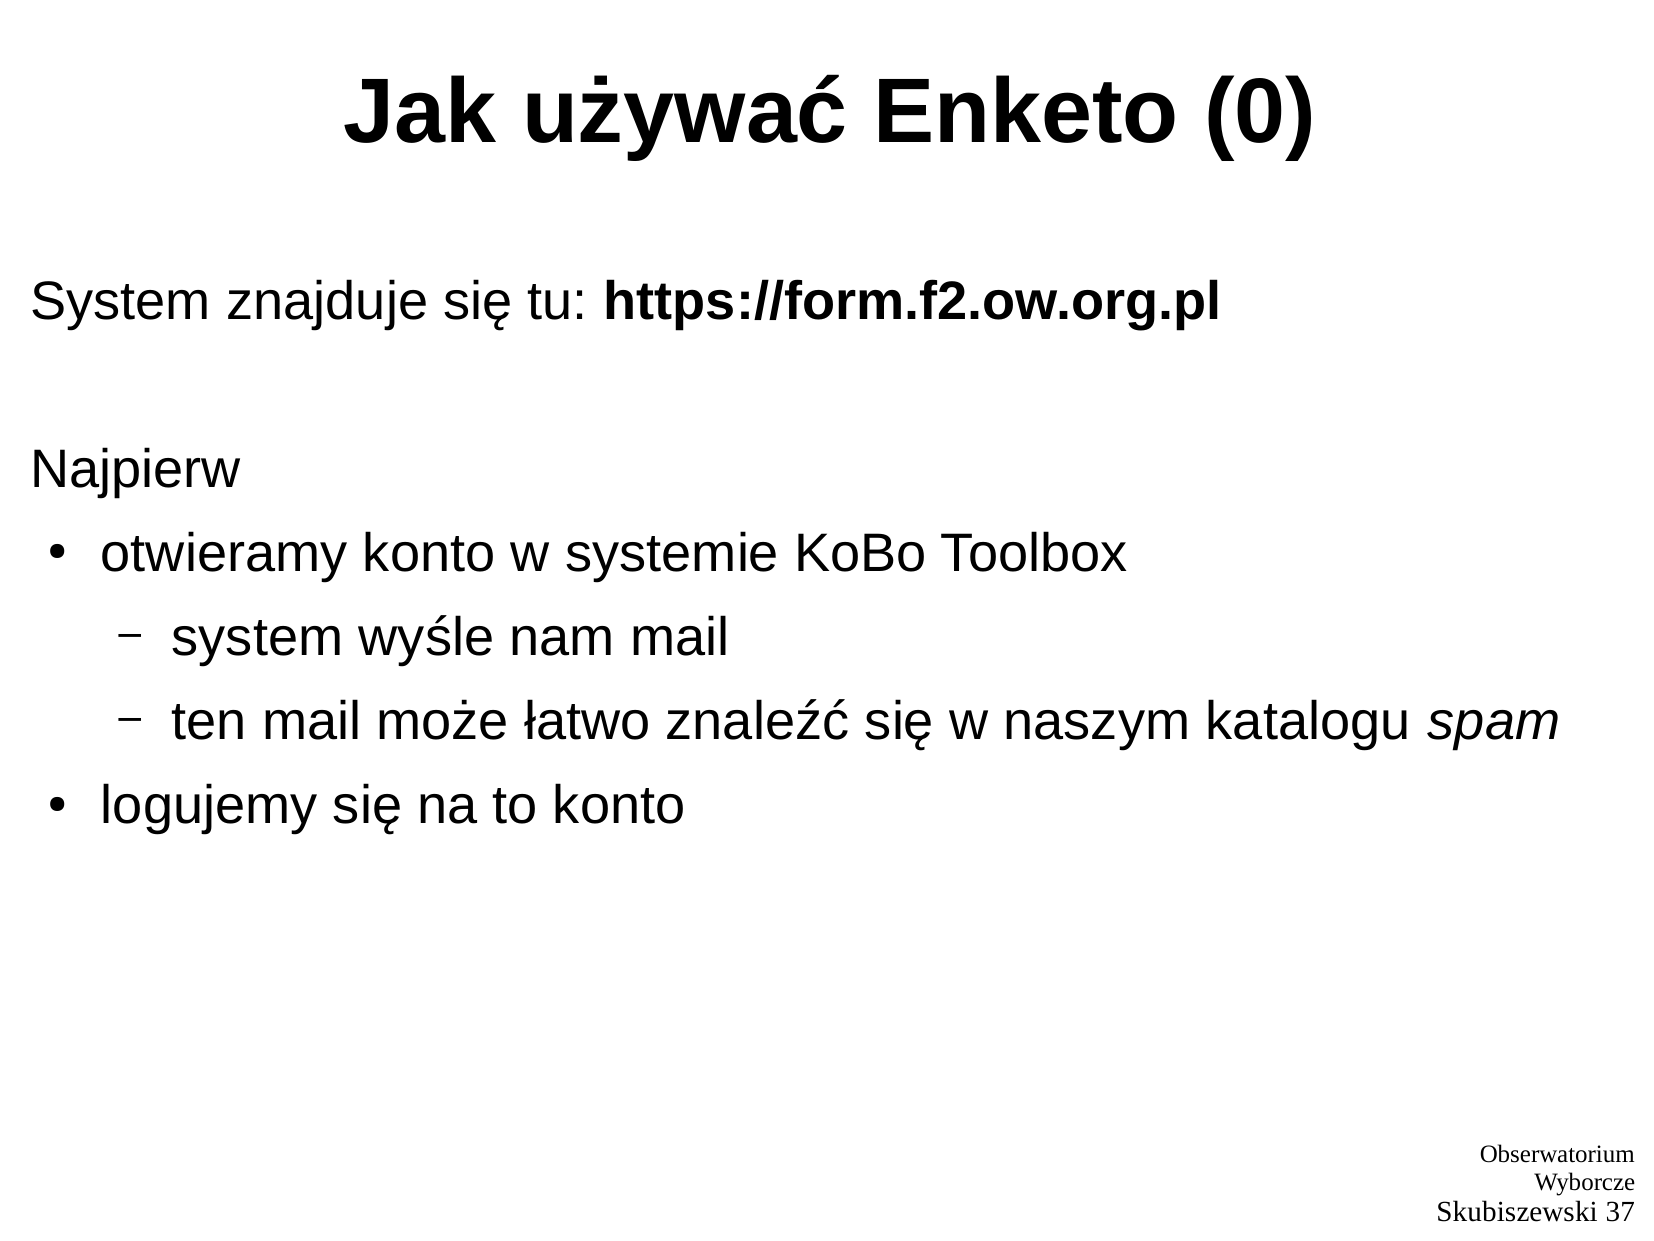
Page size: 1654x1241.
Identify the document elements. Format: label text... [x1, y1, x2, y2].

list System znajduje się tu: https://form.f2.ow.org.pl Najpierw otwieramy konto w systemie KoBo Toolbox system wyśle nam mail ten mail może łatwo znaleźć się w naszym katalogu spam logujemy się na to konto [30, 185, 1583, 1161]
title Jak używać Enketo (0) [86, 60, 1575, 185]
